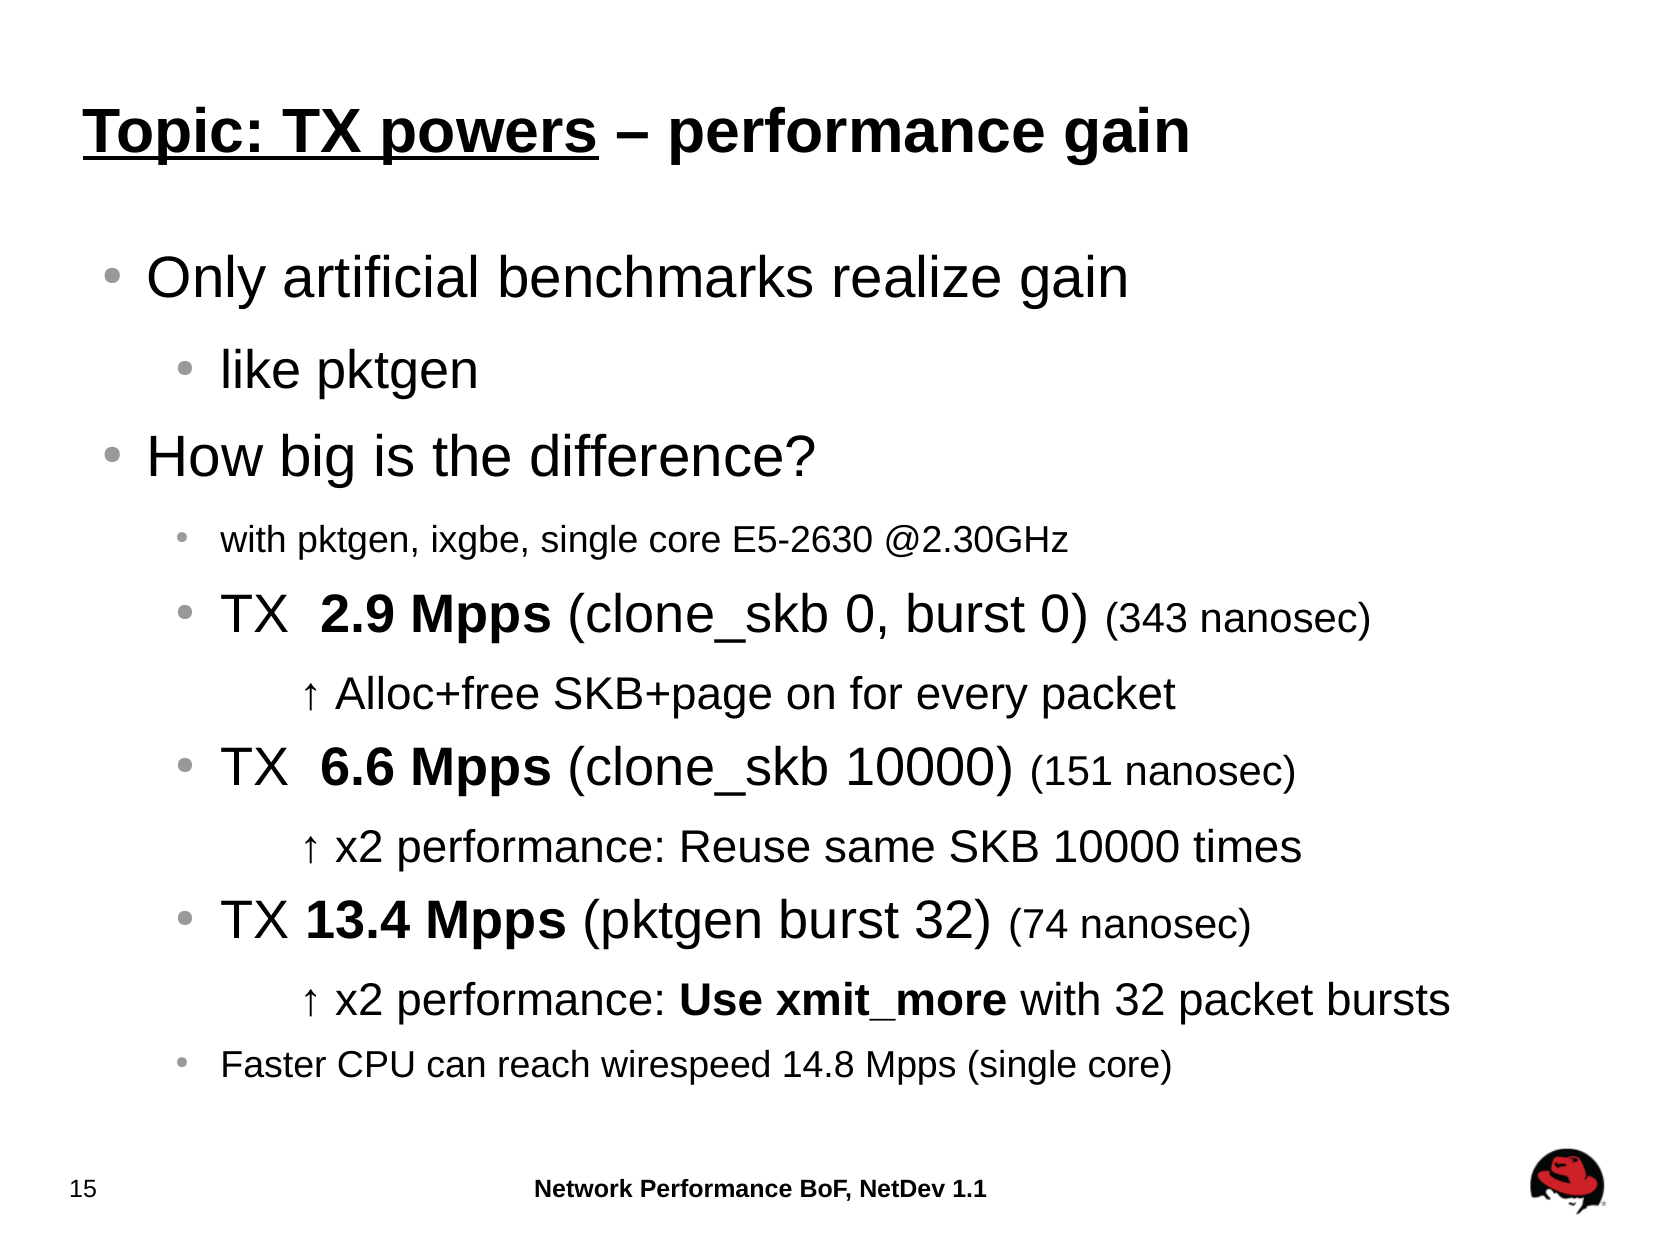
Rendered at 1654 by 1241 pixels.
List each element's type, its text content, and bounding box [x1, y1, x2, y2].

title Topic: TX powers – performance gain [82, 37, 1571, 226]
list Only artificial benchmarks realize gain like pktgen How big is the difference? with pktgen, ixgbe, single core E5-2630 @2.30GHz TX 2.9 Mpps (clone_skb 0, burst 0) (343 nanosec) ↑ Alloc+free SKB+page on for every packet TX 6.6 Mpps (clone_skb 10000) (151 nanosec) ↑ x2 performance: Reuse same SKB 10000 times TX 13.4 Mpps (pktgen burst 32) (74 nanosec) ↑ x2 performance: Use xmit_more with 32 packet bursts Faster CPU can reach wirespeed 14.8 Mpps (single core) [86, 244, 1575, 1086]
picture [1529, 1146, 1612, 1224]
